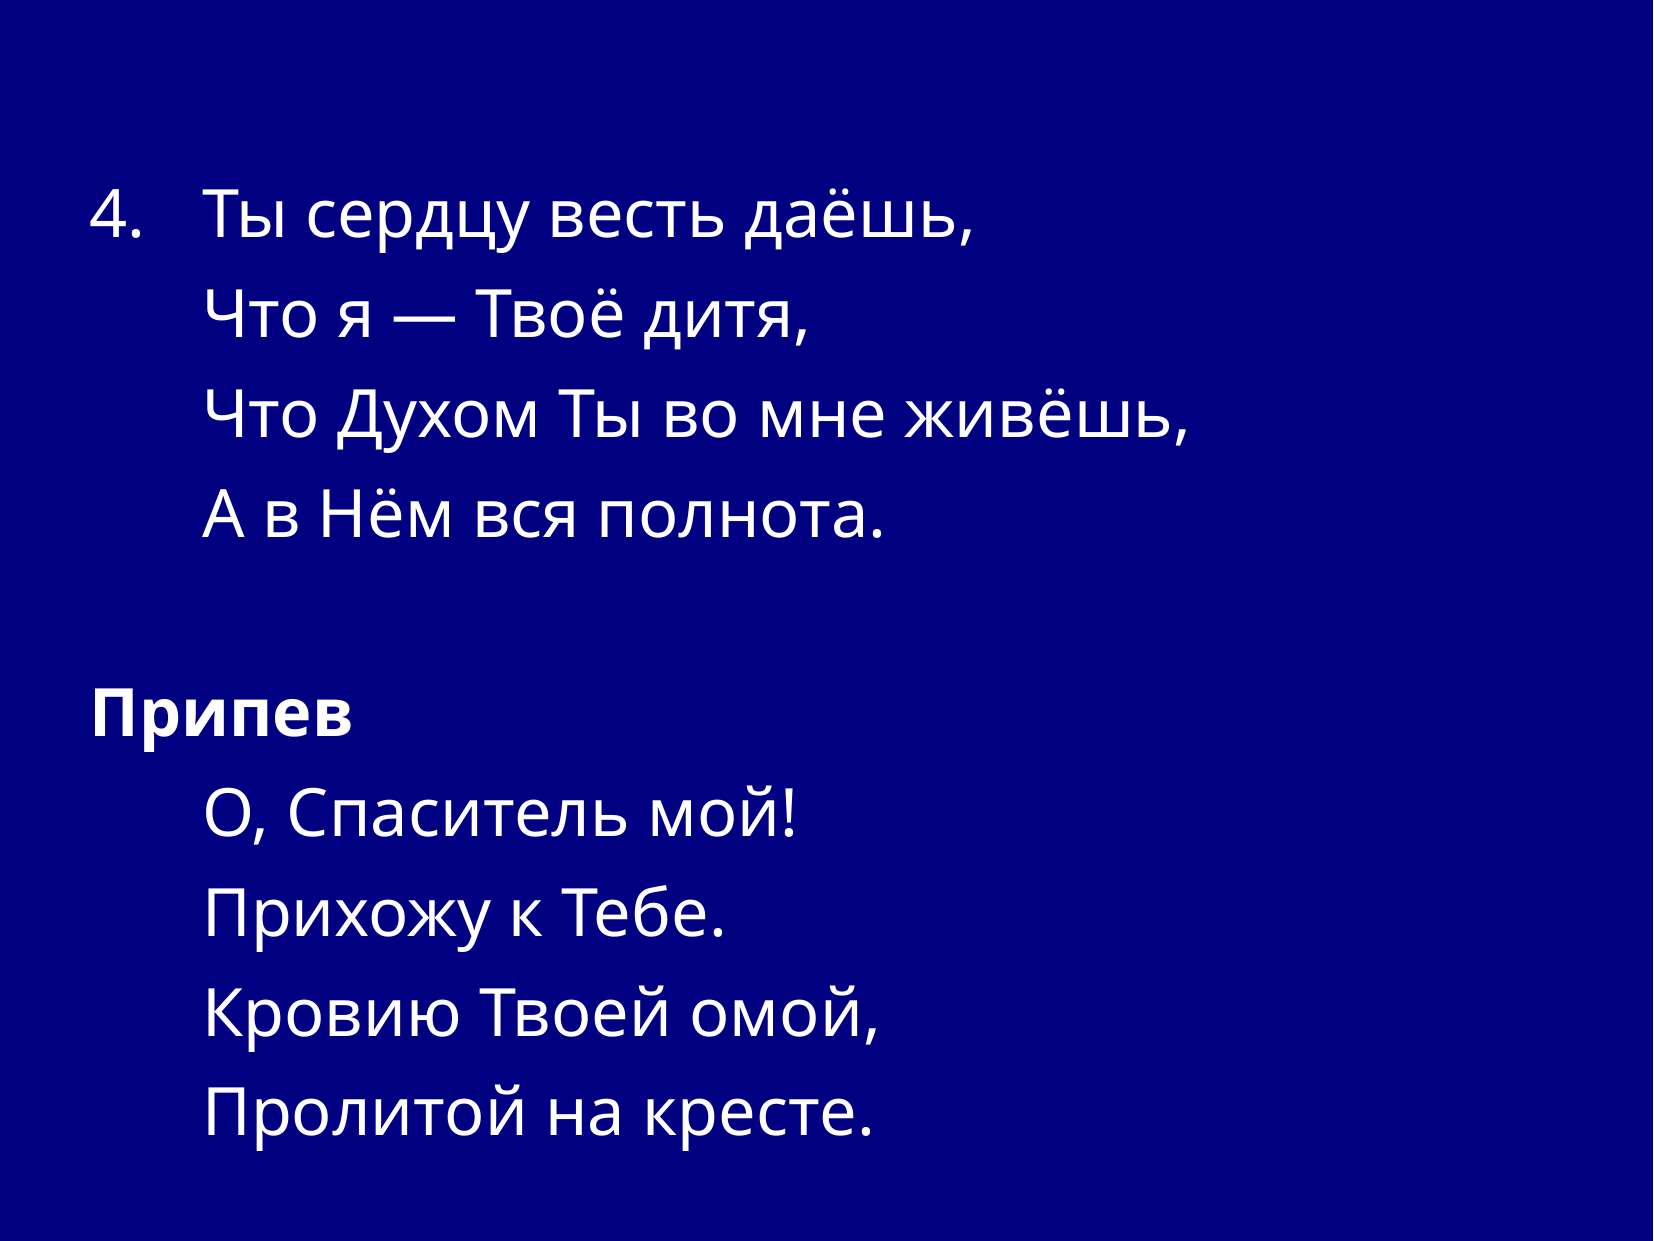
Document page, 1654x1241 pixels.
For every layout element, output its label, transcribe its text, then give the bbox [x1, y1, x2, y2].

text_box 4. Ты сердцу весть даёшь, Что я — Твоё дитя, Что Духом Ты во мне живёшь, А в Нём вся полнота. Припев О, Спаситель мой! Прихожу к Тебе. Кровию Твоей омой, Пролитой на кресте. [75, 150, 1576, 1163]
